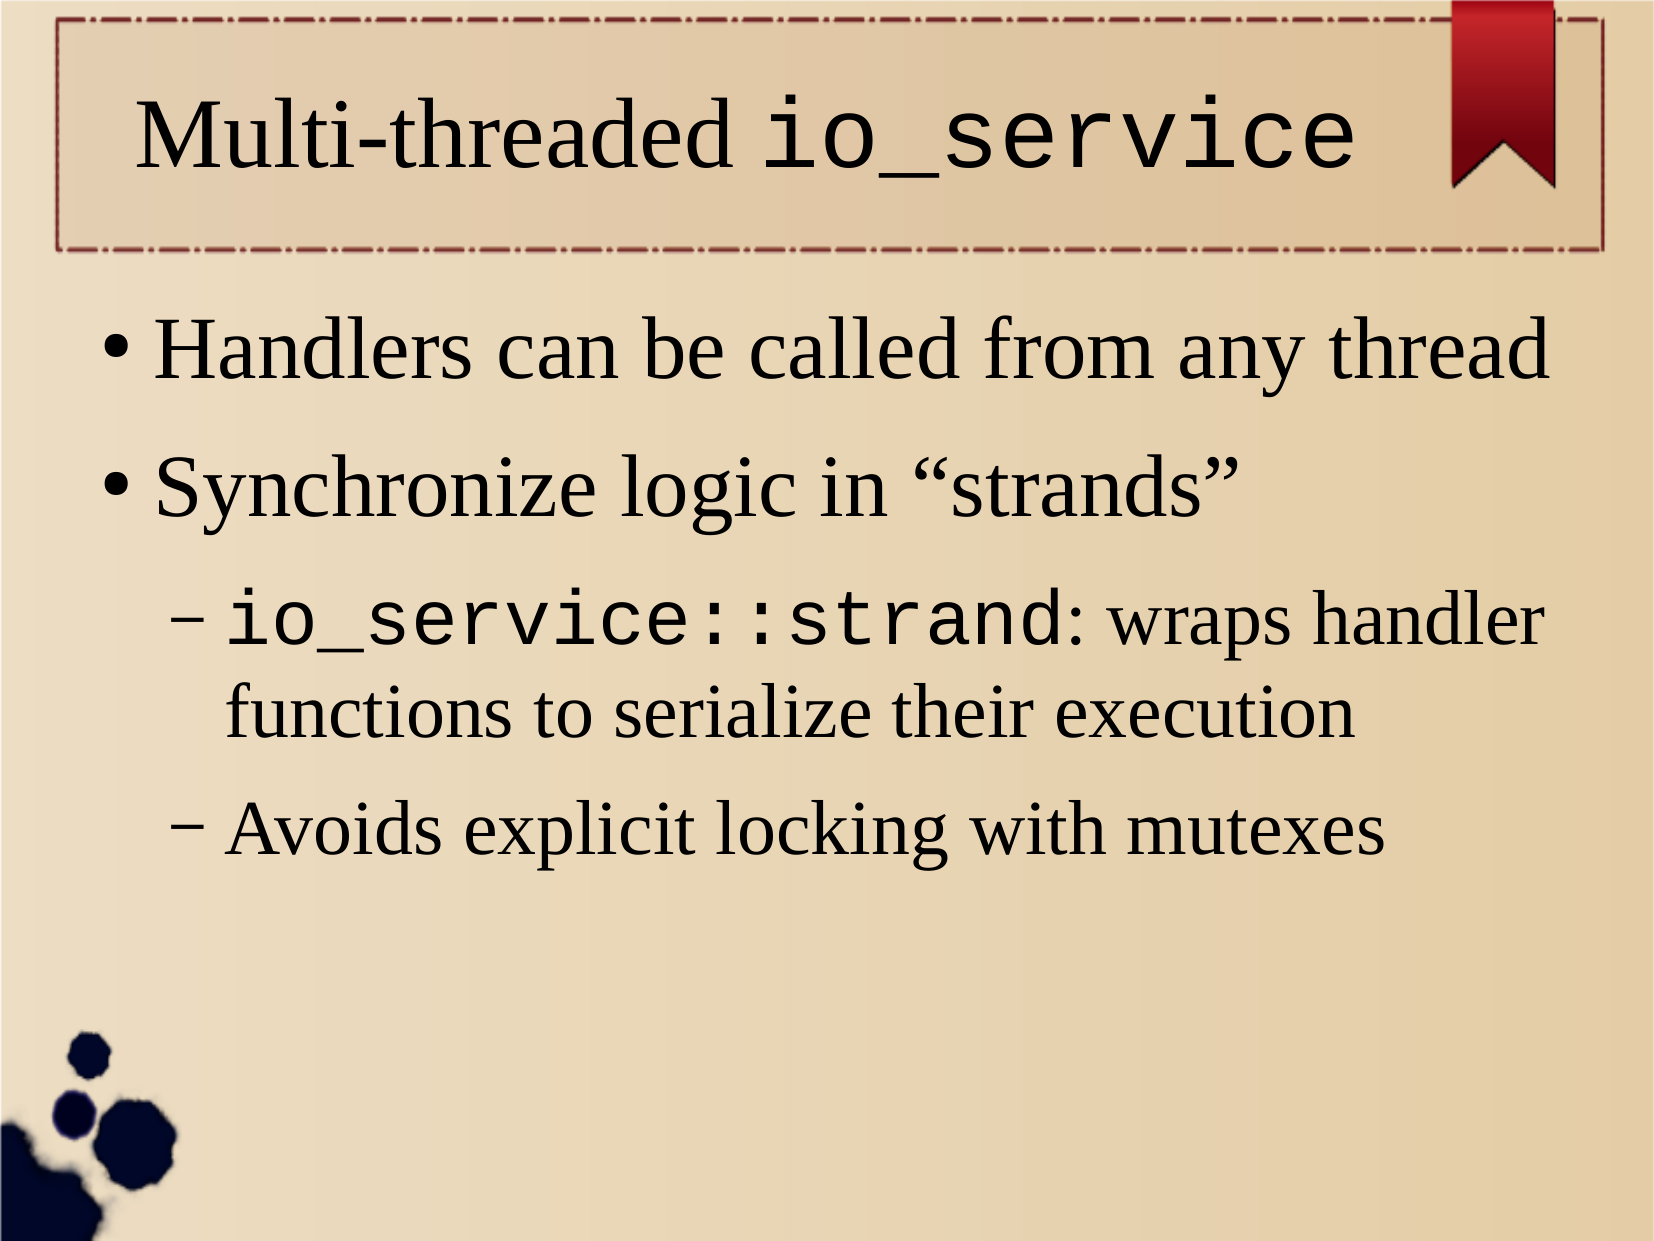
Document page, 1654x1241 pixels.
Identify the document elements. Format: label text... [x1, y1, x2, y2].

title Multi-threaded io_service [82, 47, 1412, 229]
picture [0, 0, 1654, 1241]
list Handlers can be called from any thread Synchronize logic in “strands” io_service::strand: wraps handler functions to serialize their execution Avoids explicit locking with mutexes [82, 299, 1571, 1019]
